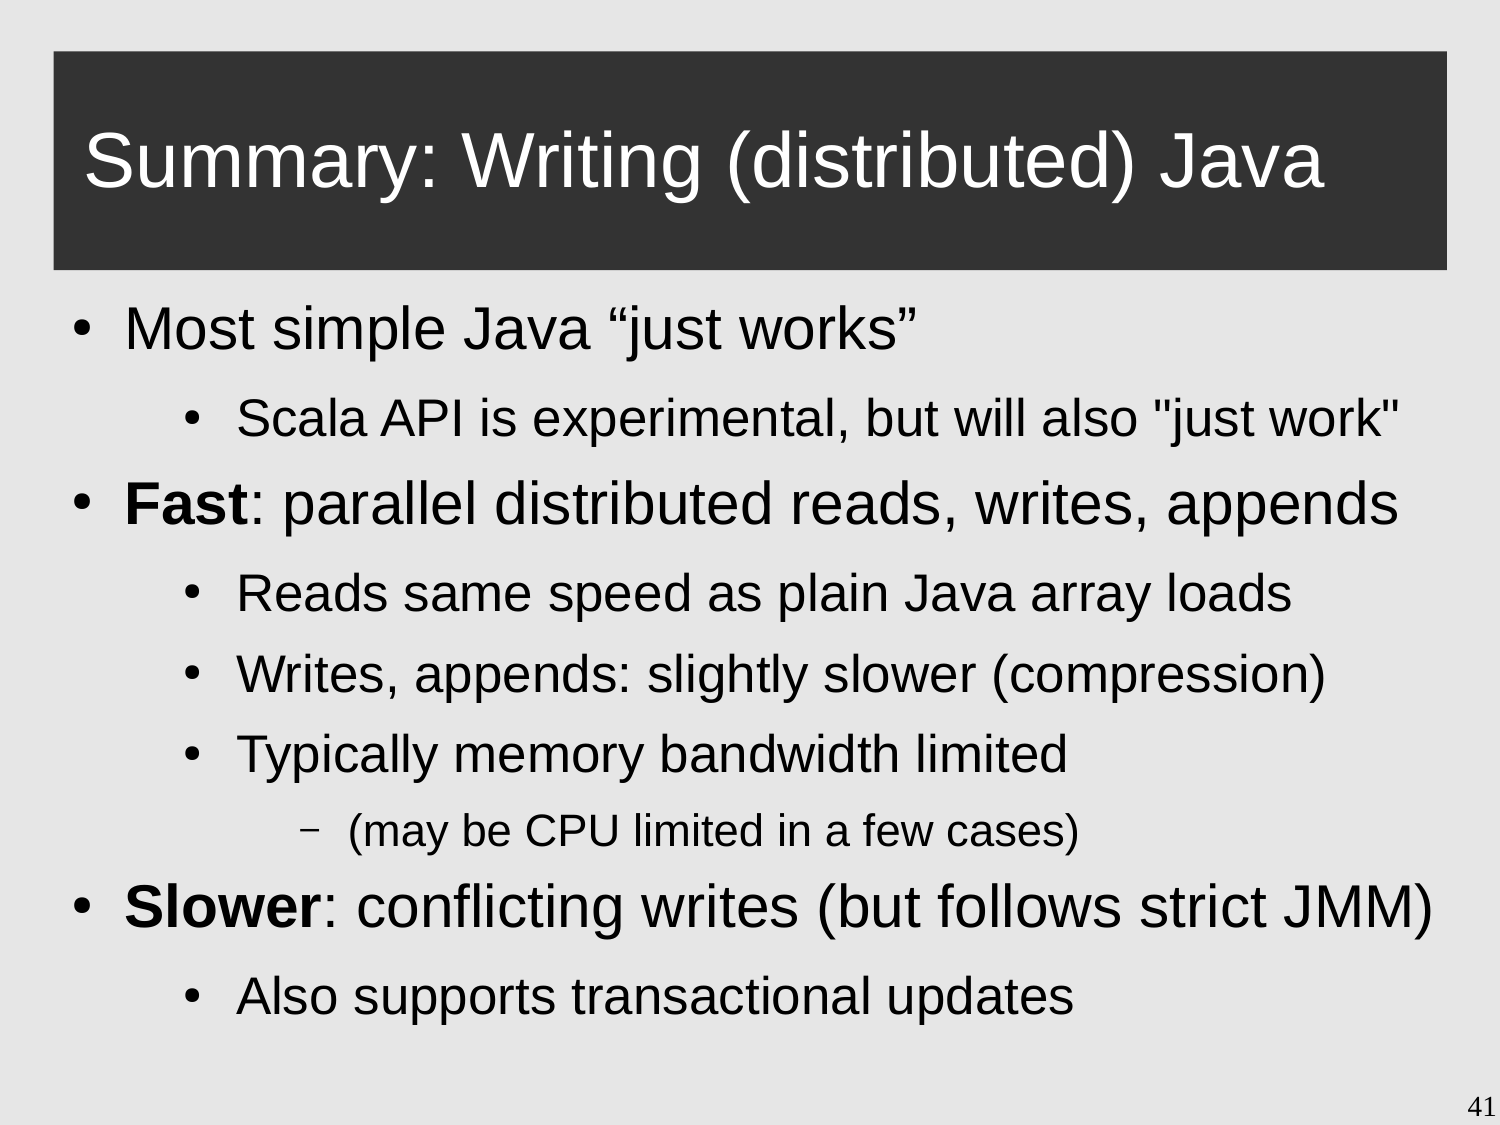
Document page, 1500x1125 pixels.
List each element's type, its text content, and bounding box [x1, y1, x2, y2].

list Most simple Java “just works” Scala API is experimental, but will also "just work" Fast: parallel distributed reads, writes, appends Reads same speed as plain Java array loads Writes, appends: slightly slower (compression) Typically memory bandwidth limited (may be CPU limited in a few cases) Slower: conflicting writes (but follows strict JMM) Also supports transactional updates [53, 294, 1447, 1028]
title Summary: Writing (distributed) Java [53, 51, 1447, 271]
